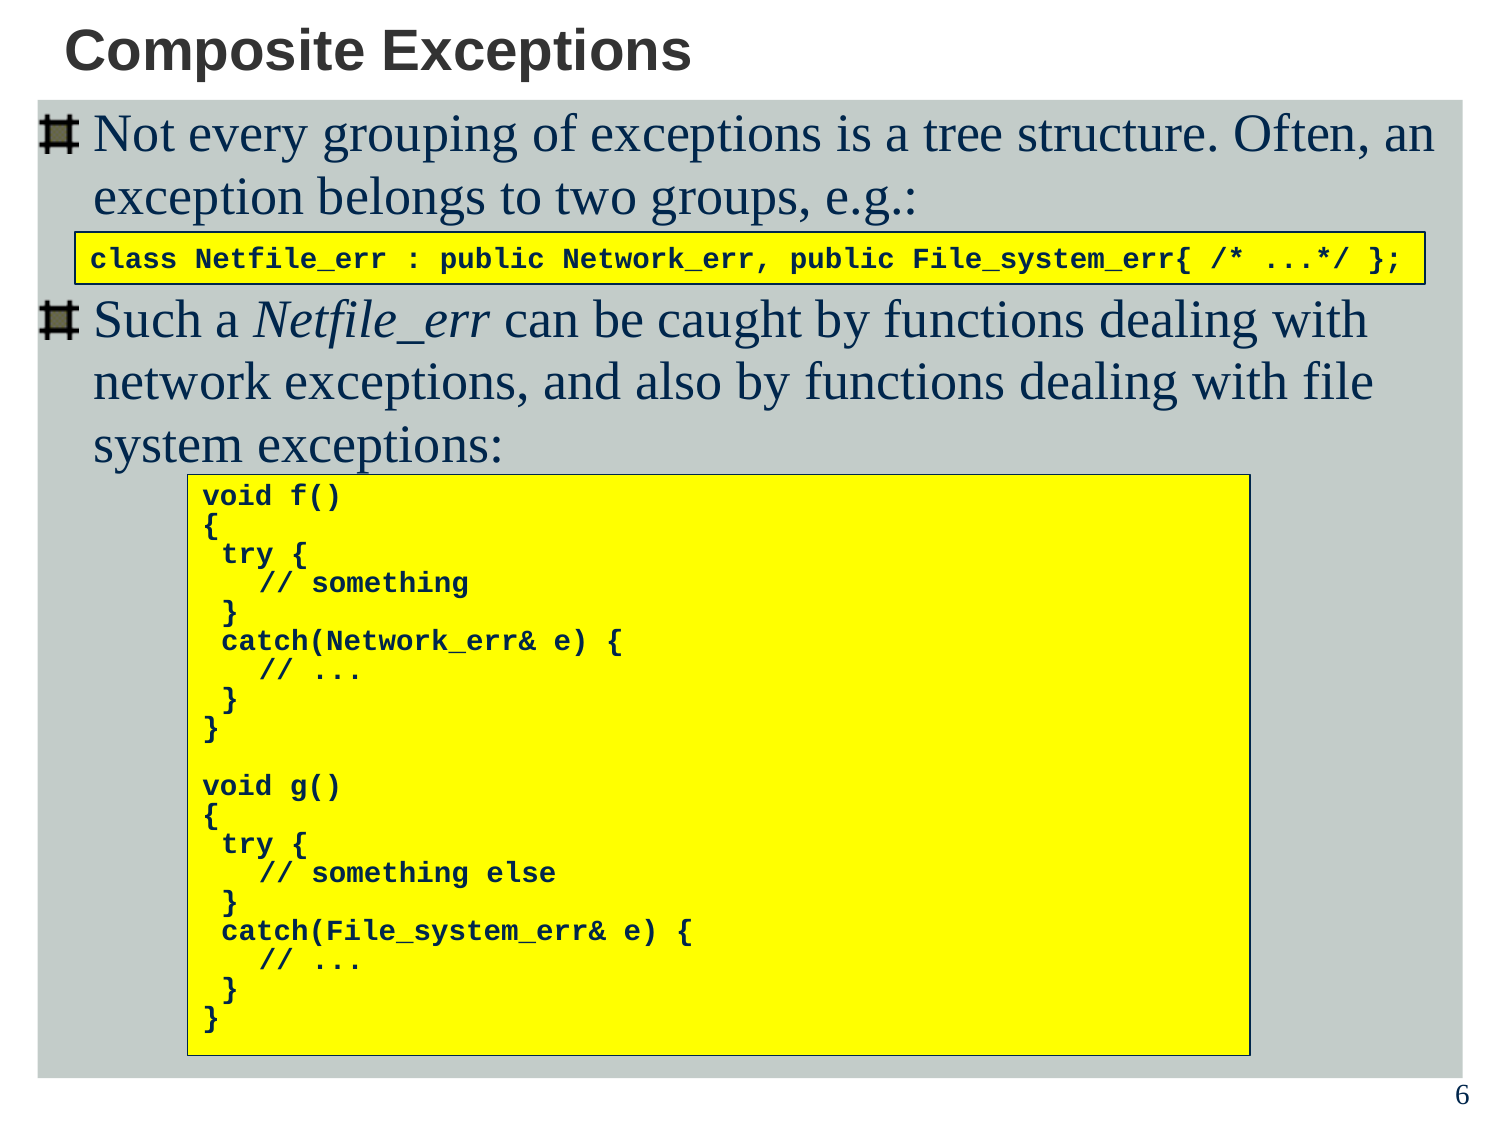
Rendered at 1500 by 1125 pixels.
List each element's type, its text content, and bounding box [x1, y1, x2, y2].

list Not every grouping of exceptions is a tree structure. Often, an exception belongs to two groups, e.g.: Such a Netfile_err can be caught by functions dealing with network exceptions, and also by functions dealing with file system exceptions: [37, 99, 1463, 1079]
text_box void f() { try { // something } catch(Network_err& e) { // ... } } void g() { try { // something else } catch(File_system_err& e) { // ... } } [187, 474, 1251, 1056]
text_box class Netfile_err : public Network_err, public File_system_err{ /* ...*/ }; [75, 232, 1426, 284]
title Composite Exceptions [50, 0, 1450, 91]
